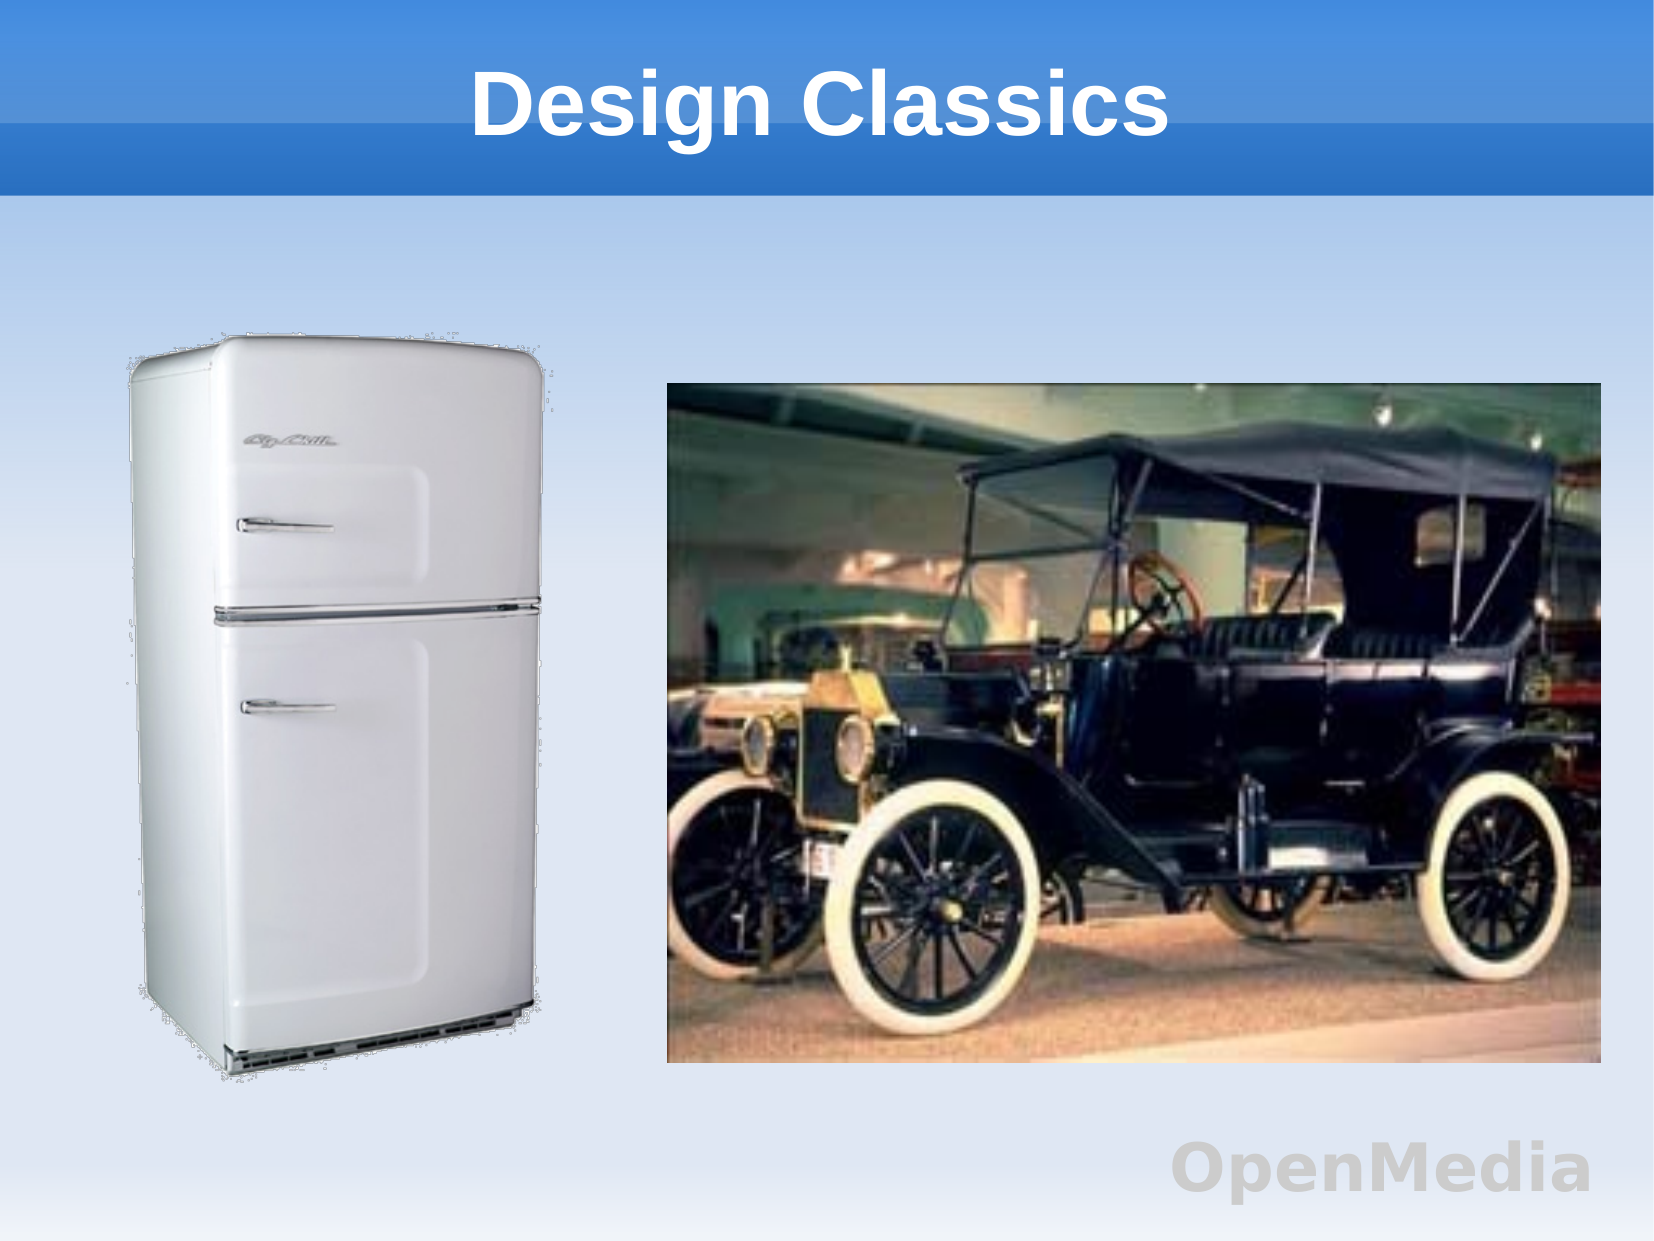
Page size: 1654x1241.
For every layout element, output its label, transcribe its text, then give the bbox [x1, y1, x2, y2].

title Design Classics [76, 7, 1565, 200]
picture [0, 0, 1654, 1241]
